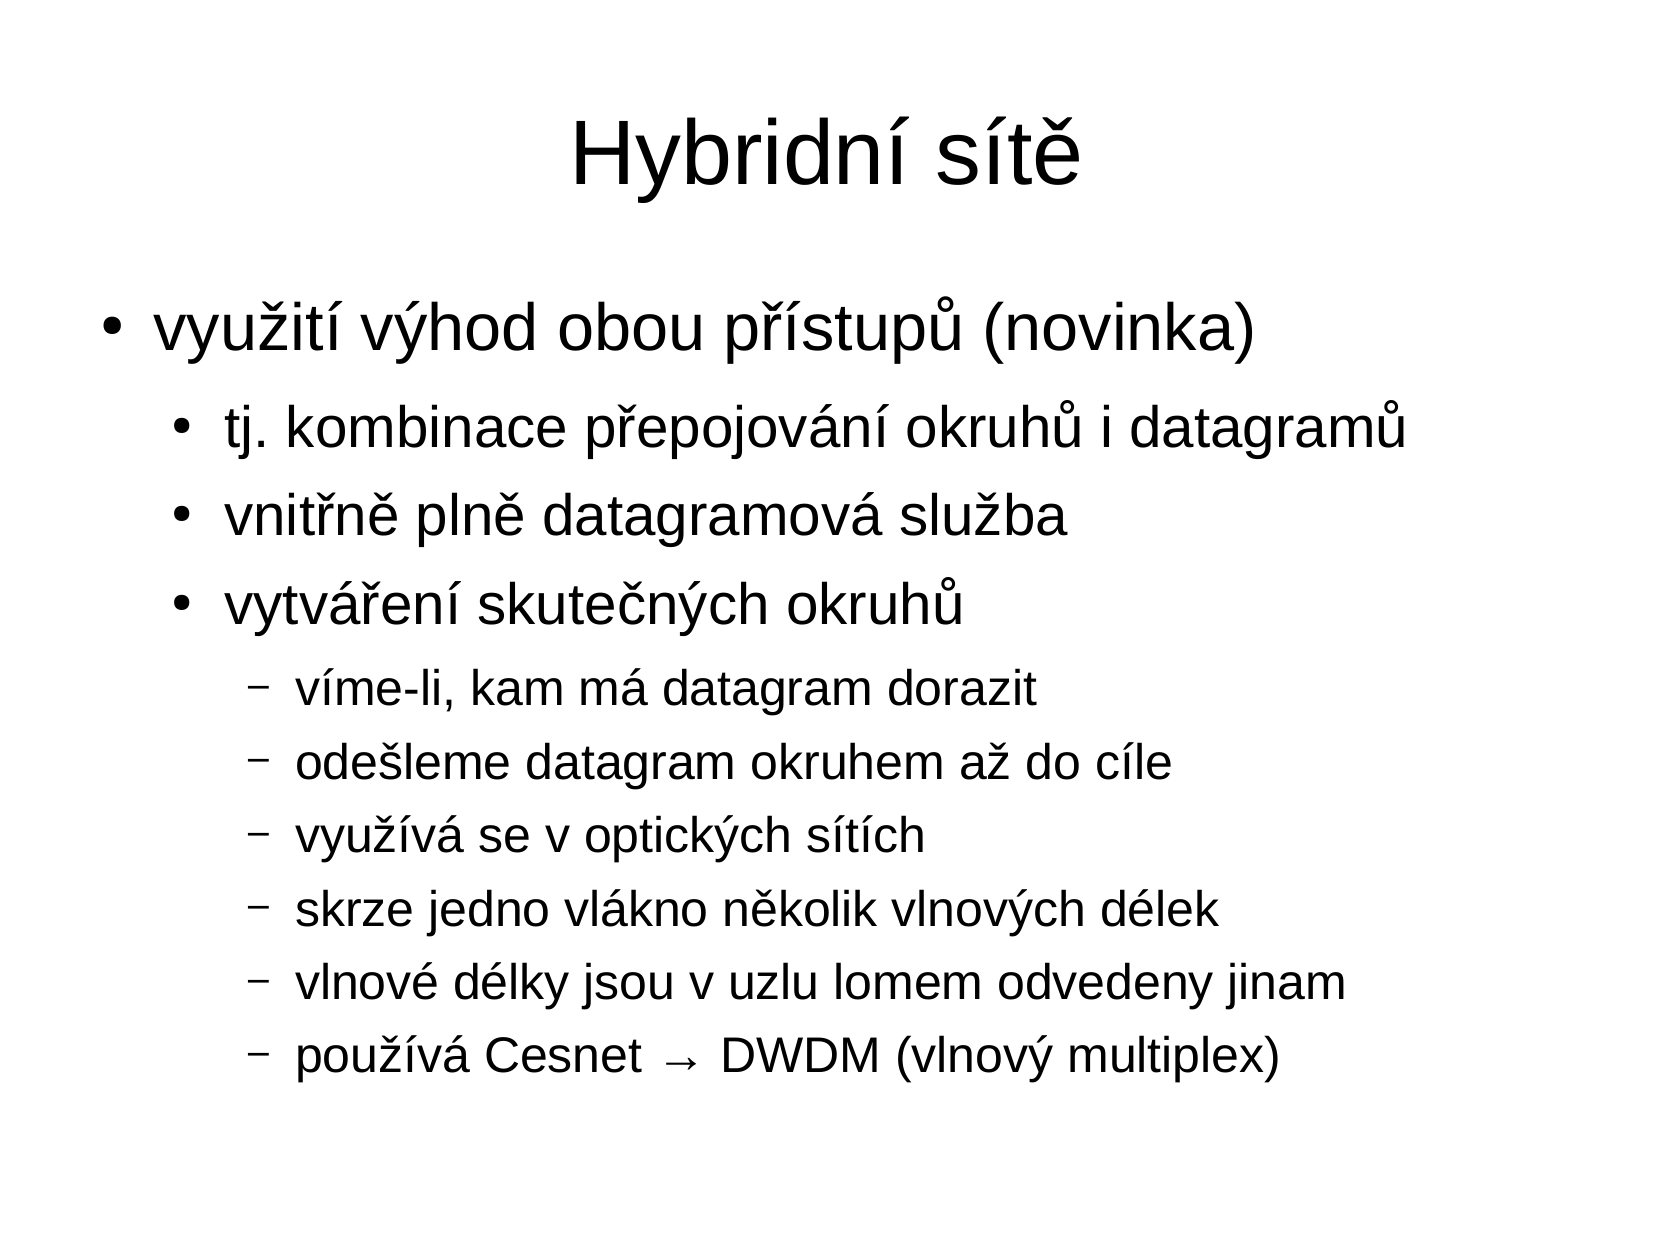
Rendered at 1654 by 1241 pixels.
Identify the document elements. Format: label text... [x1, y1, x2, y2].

list využití výhod obou přístupů (novinka) tj. kombinace přepojování okruhů i datagramů vnitřně plně datagramová služba vytváření skutečných okruhů víme-li, kam má datagram dorazit odešleme datagram okruhem až do cíle využívá se v optických sítích skrze jedno vlákno několik vlnových délek vlnové délky jsou v uzlu lomem odvedeny jinam používá Cesnet → DWDM (vlnový multiplex) [82, 290, 1571, 1109]
title Hybridní sítě [82, 49, 1571, 257]
